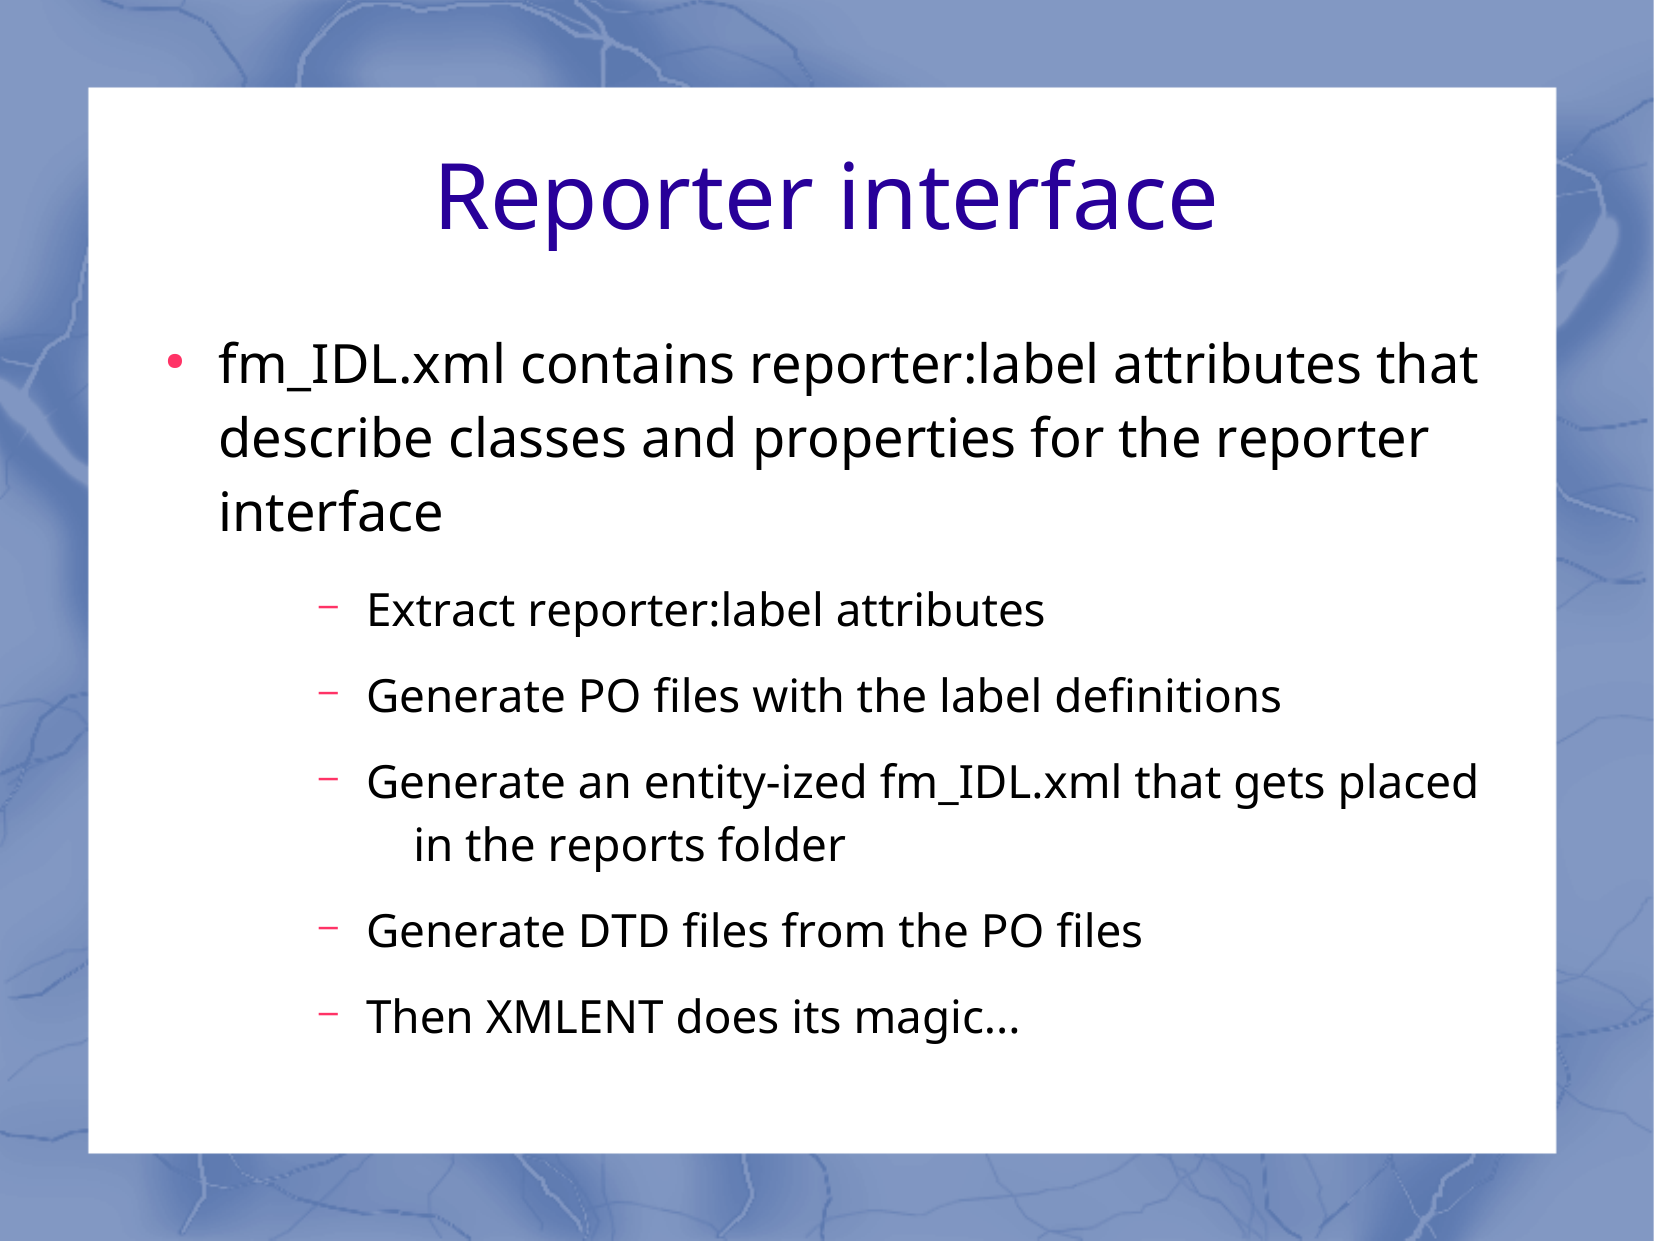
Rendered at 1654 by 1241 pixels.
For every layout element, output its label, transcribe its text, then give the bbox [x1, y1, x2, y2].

title Reporter interface [118, 98, 1536, 291]
list fm_IDL.xml contains reporter:label attributes that describe classes and properties for the reporter interface Extract reporter:label attributes Generate PO files with the label definitions Generate an entity-ized fm_IDL.xml that gets placed in the reports folder Generate DTD files from the PO files Then XMLENT does its magic... [147, 325, 1506, 1130]
picture [0, 0, 1654, 1241]
